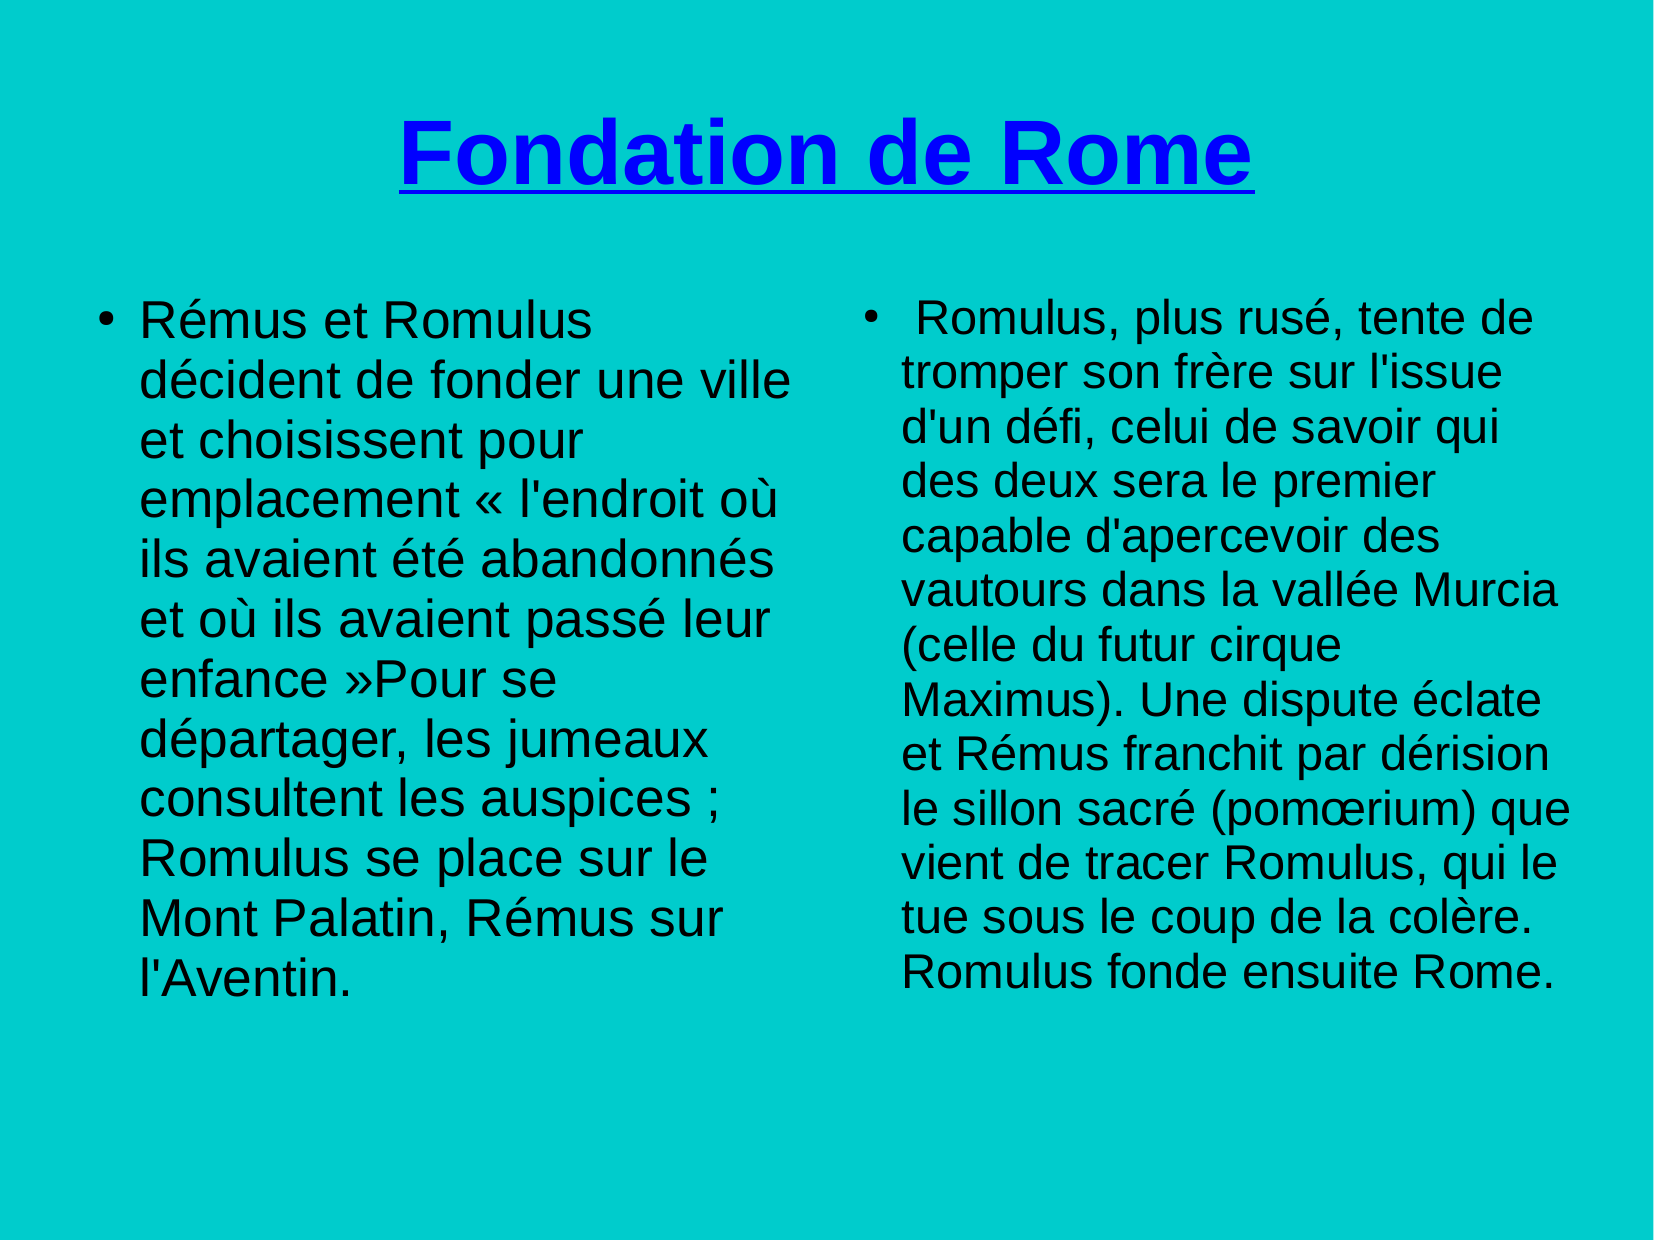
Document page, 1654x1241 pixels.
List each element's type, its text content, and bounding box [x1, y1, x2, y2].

list Rémus et Romulus décident de fonder une ville et choisissent pour emplacement « l'endroit où ils avaient été abandonnés et où ils avaient passé leur enfance »Pour se départager, les jumeaux consultent les auspices ; Romulus se place sur le Mont Palatin, Rémus sur l'Aventin. [82, 290, 809, 1010]
list Romulus, plus rusé, tente de tromper son frère sur l'issue d'un défi, celui de savoir qui des deux sera le premier capable d'apercevoir des vautours dans la vallée Murcia (celle du futur cirque Maximus). Une dispute éclate et Rémus franchit par dérision le sillon sacré (pomœrium) que vient de tracer Romulus, qui le tue sous le coup de la colère. Romulus fonde ensuite Rome. [849, 290, 1577, 1010]
title Fondation de Rome [82, 49, 1571, 257]
